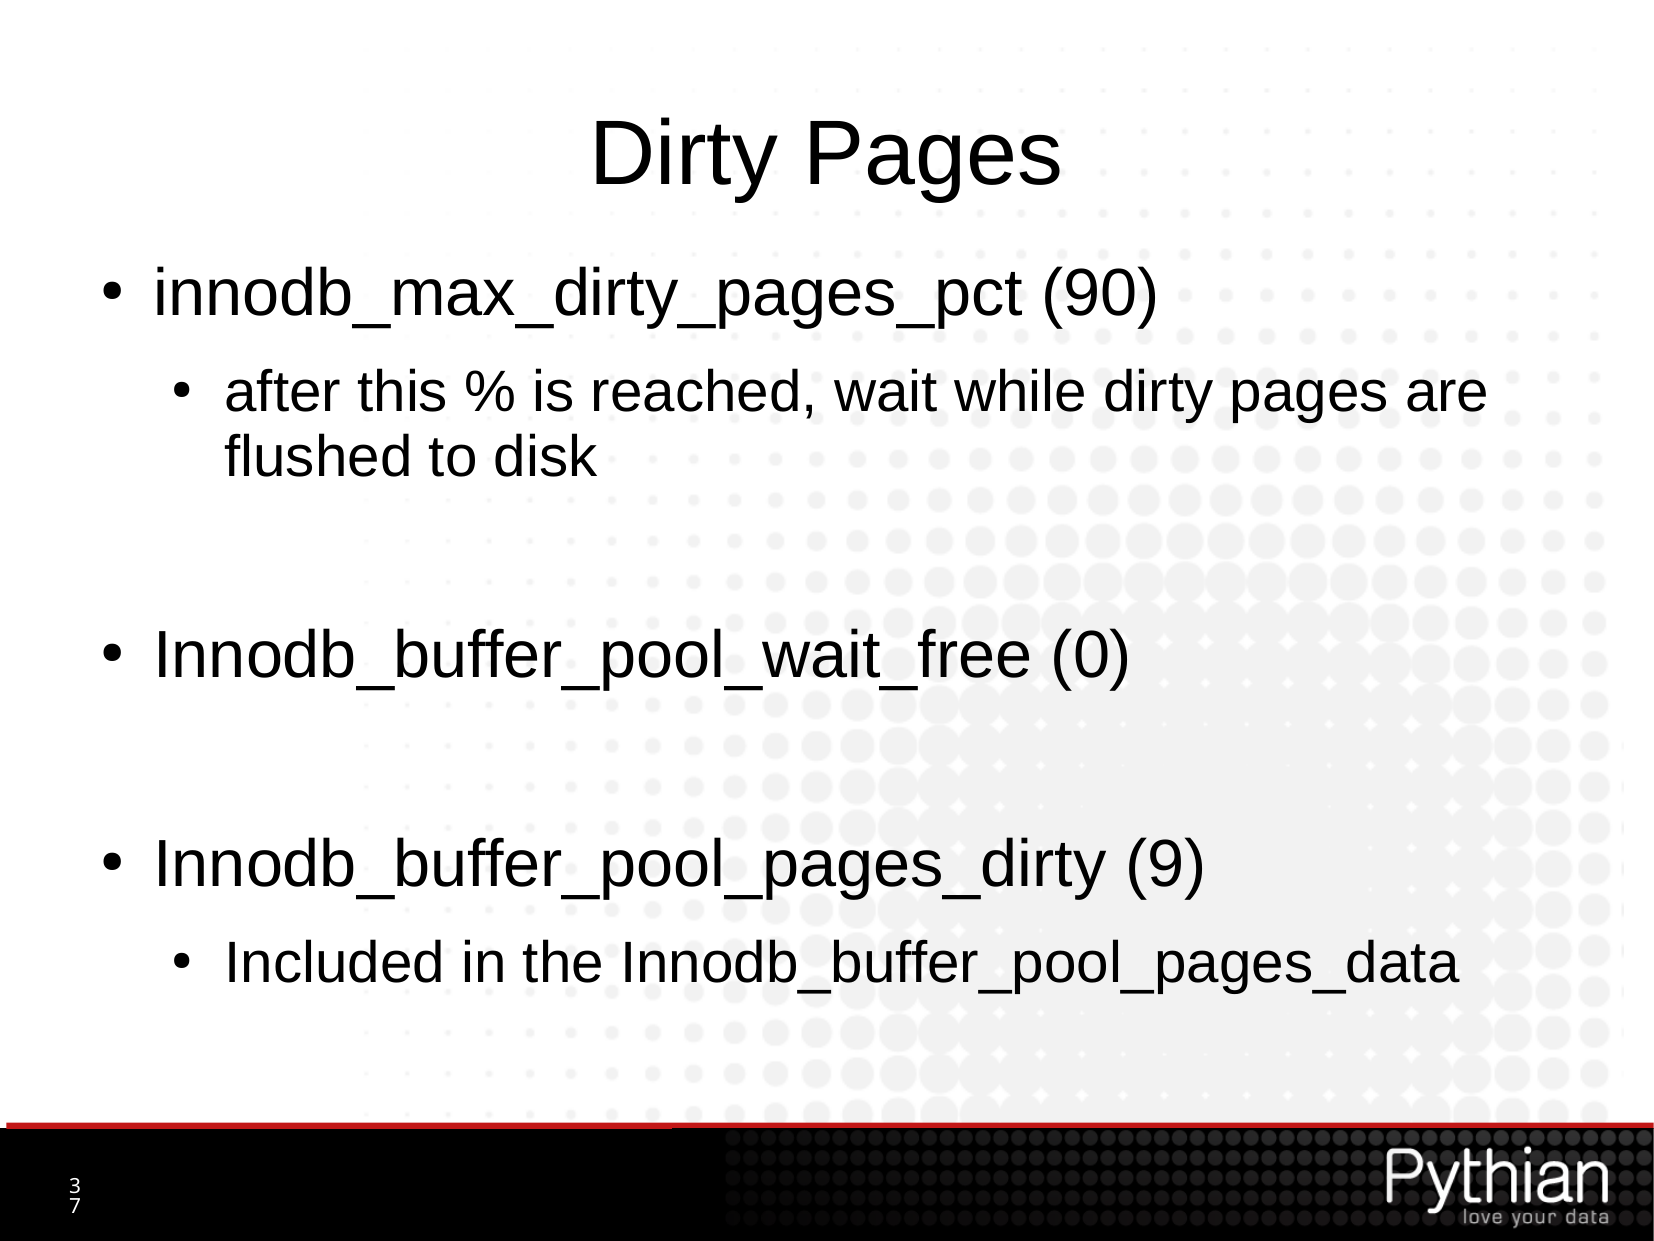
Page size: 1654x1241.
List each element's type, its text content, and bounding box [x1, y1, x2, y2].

list innodb_max_dirty_pages_pct (90) after this % is reached, wait while dirty pages are flushed to disk Innodb_buffer_pool_wait_free (0) Innodb_buffer_pool_pages_dirty (9) Included in the Innodb_buffer_pool_pages_data [82, 254, 1571, 1074]
picture [355, 46, 1624, 1122]
title Dirty Pages [82, 49, 1571, 254]
picture [672, 1128, 1654, 1241]
